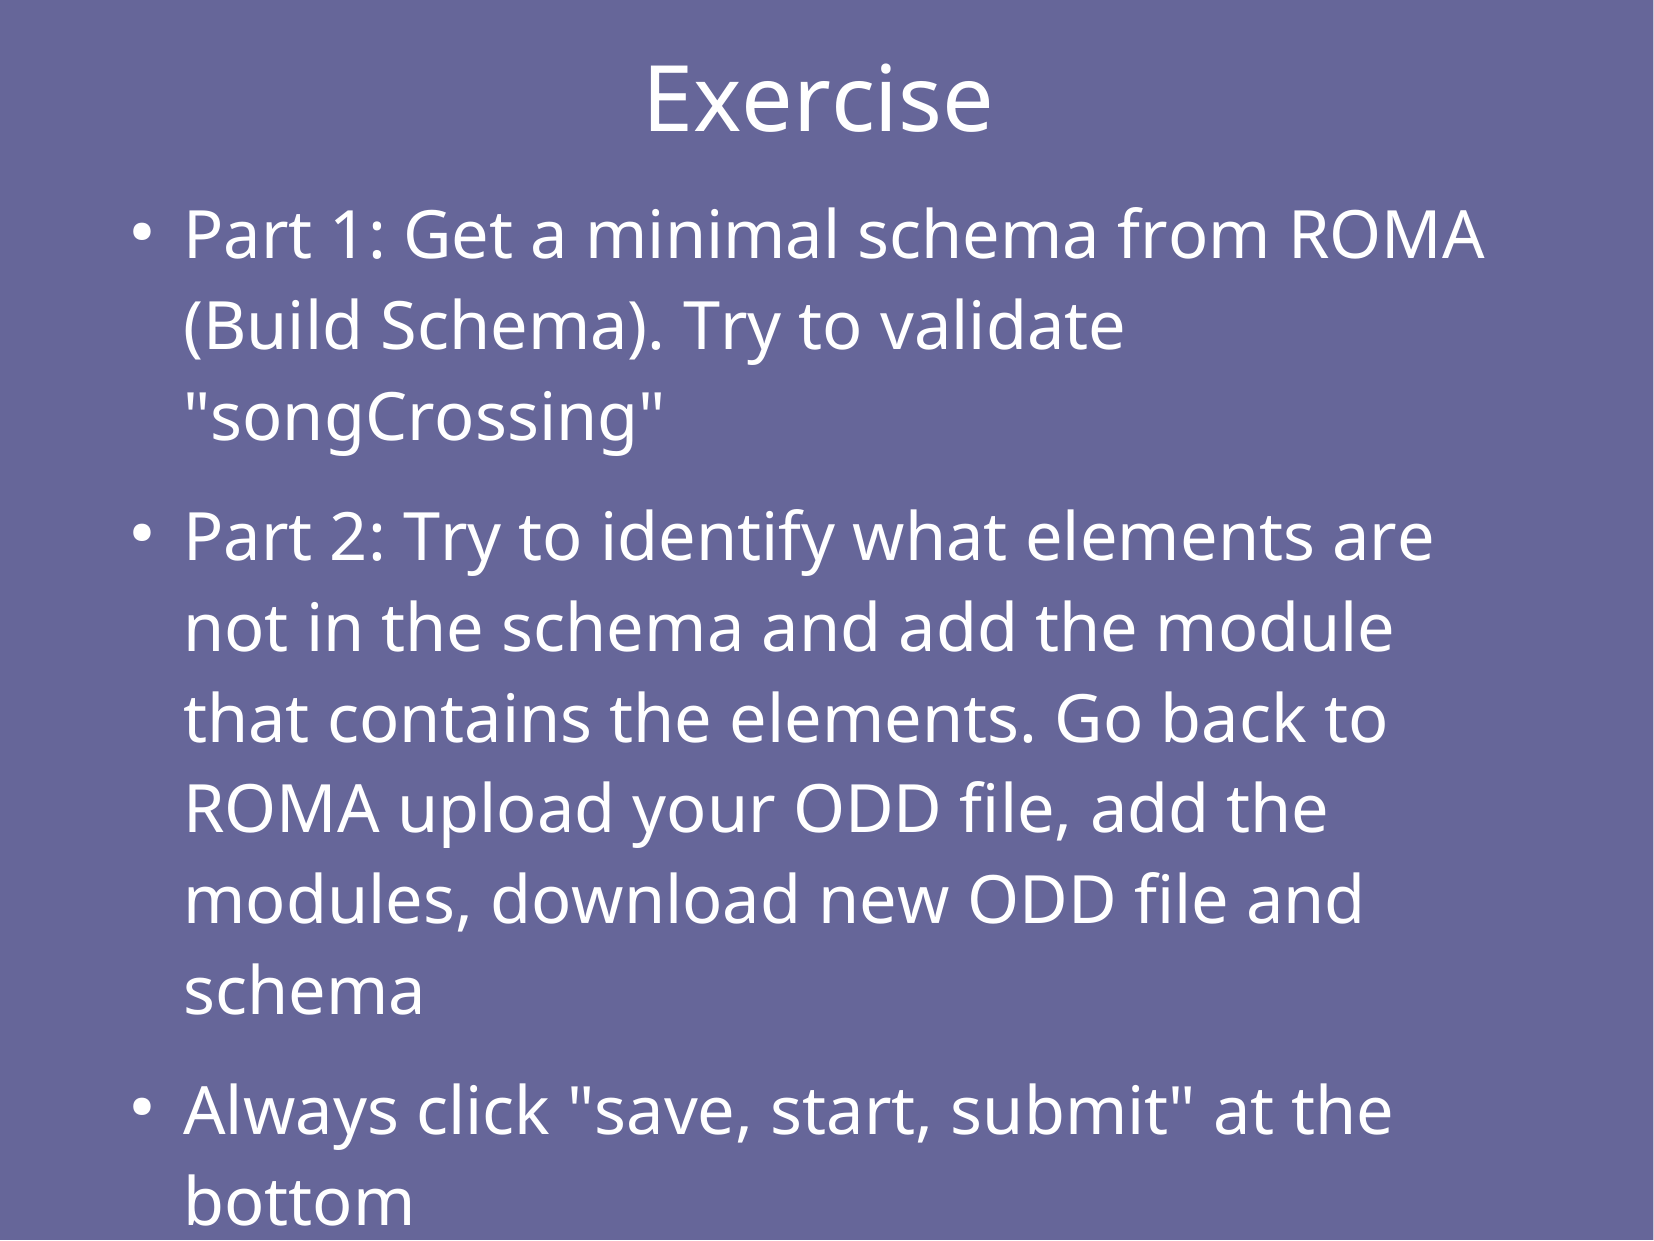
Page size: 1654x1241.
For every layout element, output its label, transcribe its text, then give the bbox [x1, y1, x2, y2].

list Part 1: Get a minimal schema from ROMA (Build Schema). Try to validate "songCrossing" Part 2: Try to identify what elements are not in the schema and add the module that contains the elements. Go back to ROMA upload your ODD file, add the modules, download new ODD file and schema Always click "save, start, submit" at the bottom [112, 193, 1525, 1140]
title Exercise [112, 0, 1525, 193]
